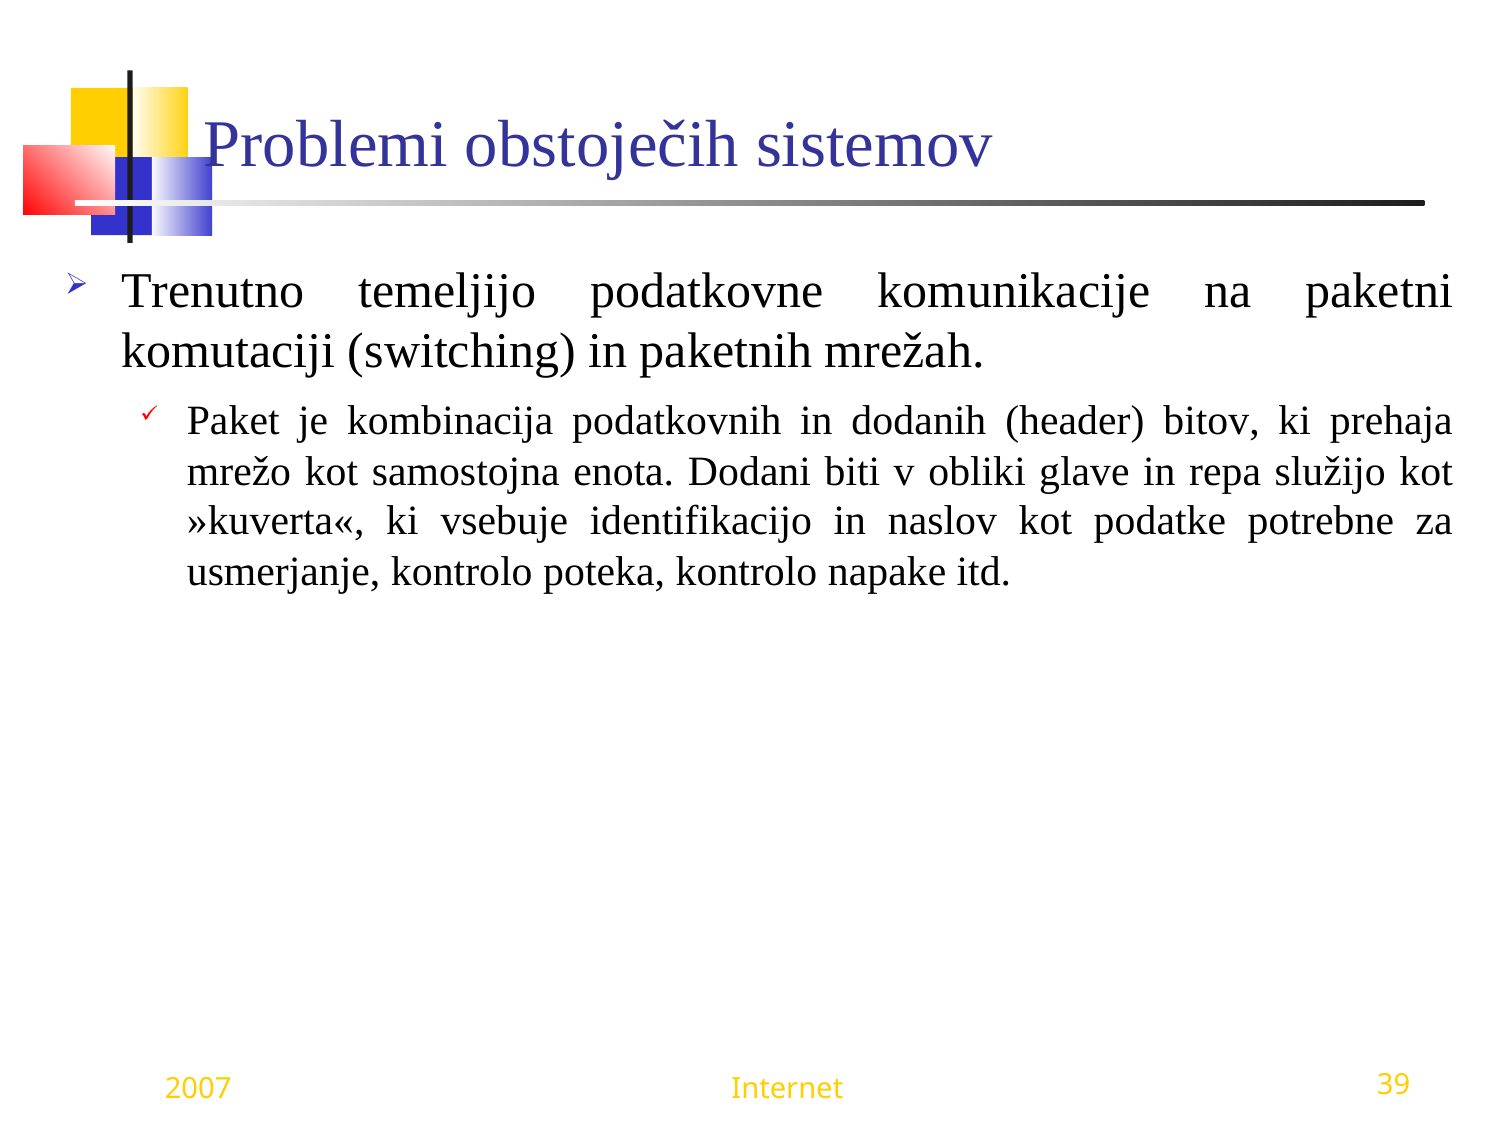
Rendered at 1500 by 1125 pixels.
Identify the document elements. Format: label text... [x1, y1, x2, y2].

title Problemi obstoječih sistemov [188, 92, 1468, 188]
text_box <number> [1112, 1037, 1426, 1113]
list Trenutno temeljijo podatkovne komunikacije na paketni komutaciji (switching) in paketnih mrežah. Paket je kombinacija podatkovnih in dodanih (header) bitov, ki prehaja mrežo kot samostojna enota. Dodani biti v obliki glave in repa služijo kot »kuverta«, ki vsebuje identifikacijo in naslov kot podatke potrebne za usmerjanje, kontrolo poteka, kontrolo napake itd. [50, 249, 1469, 1007]
text_box 2007 [150, 1037, 463, 1113]
text_box Internet [549, 1037, 1026, 1113]
